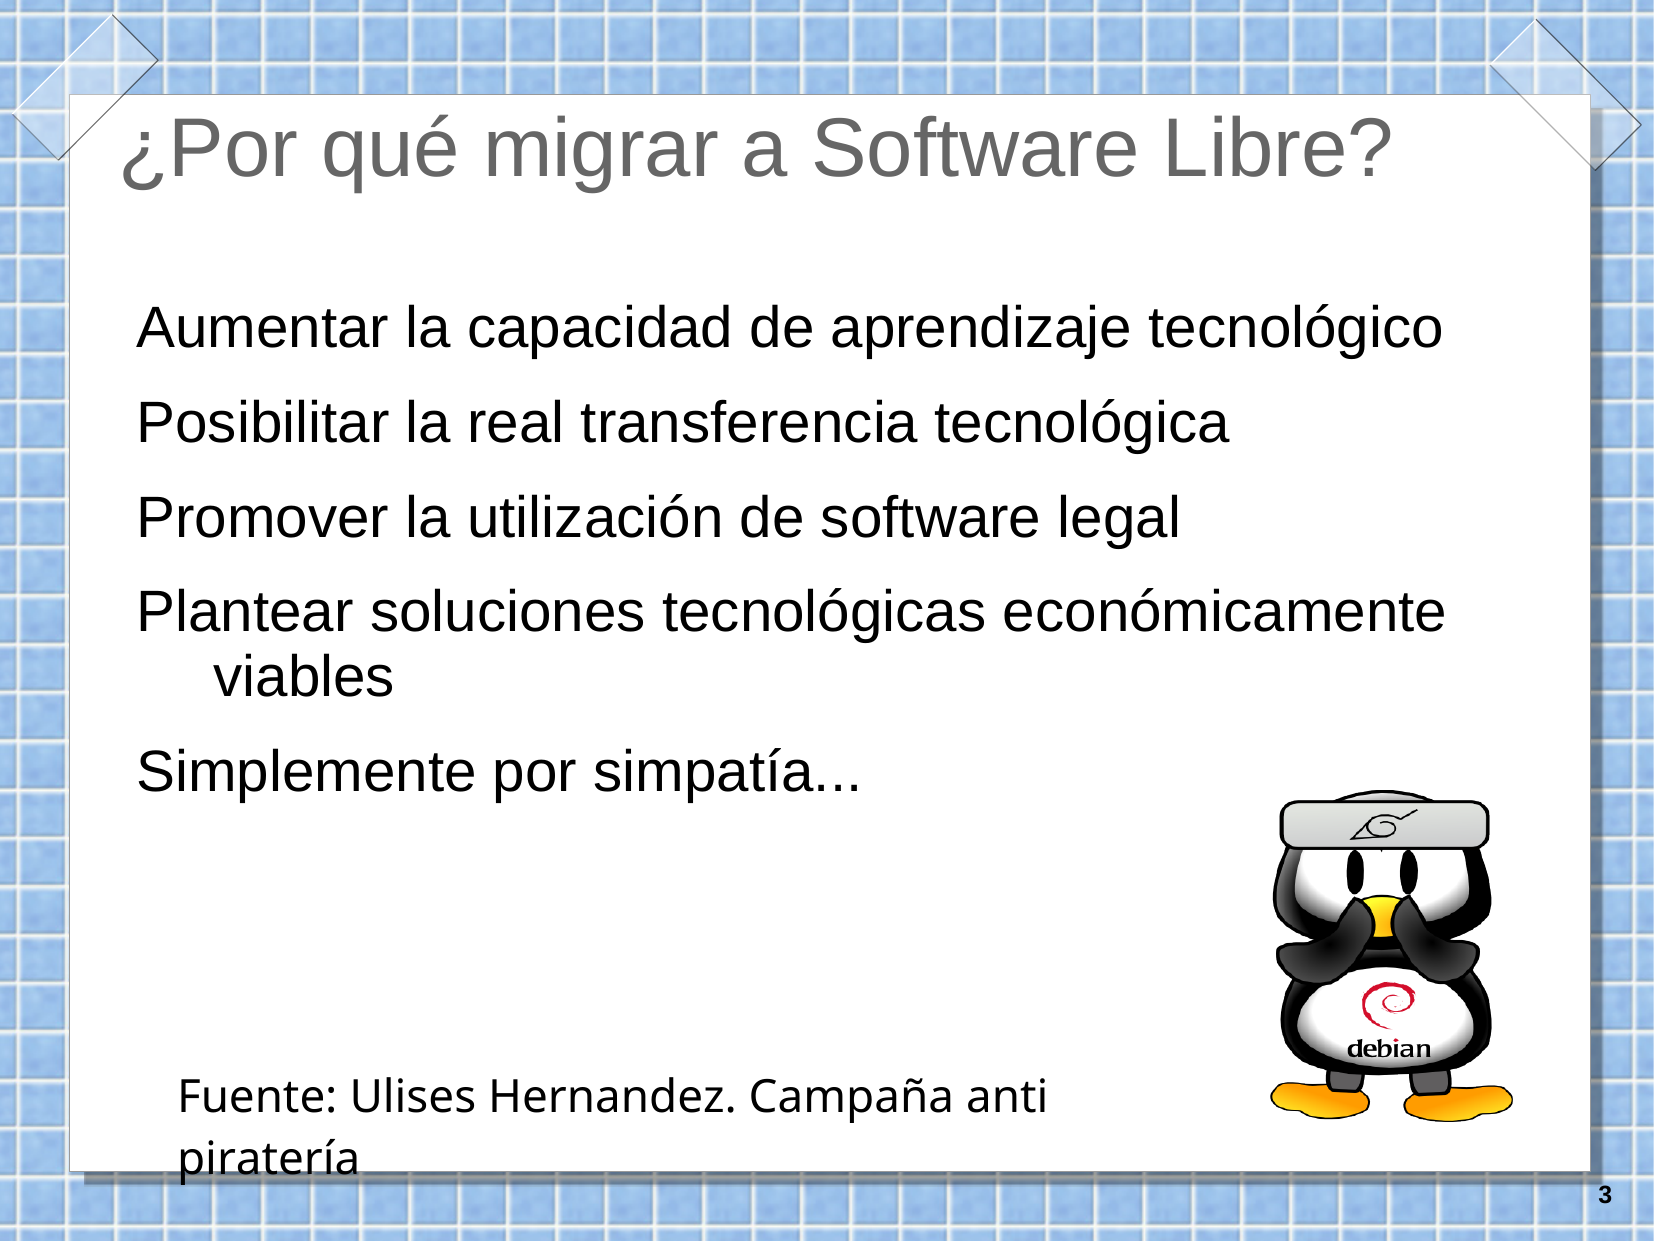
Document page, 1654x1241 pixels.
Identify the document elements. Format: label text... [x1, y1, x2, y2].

list Aumentar la capacidad de aprendizaje tecnológico Posibilitar la real transferencia tecnológica Promover la utilización de software legal Plantear soluciones tecnológicas económicamente viables Simplemente por simpatía... [136, 295, 1536, 933]
picture [0, 0, 1654, 1241]
text_box Fuente: Ulises Hernandez. Campaña anti piratería [177, 1062, 1093, 1119]
title ¿Por qué migrar a Software Libre? [118, 85, 1510, 210]
